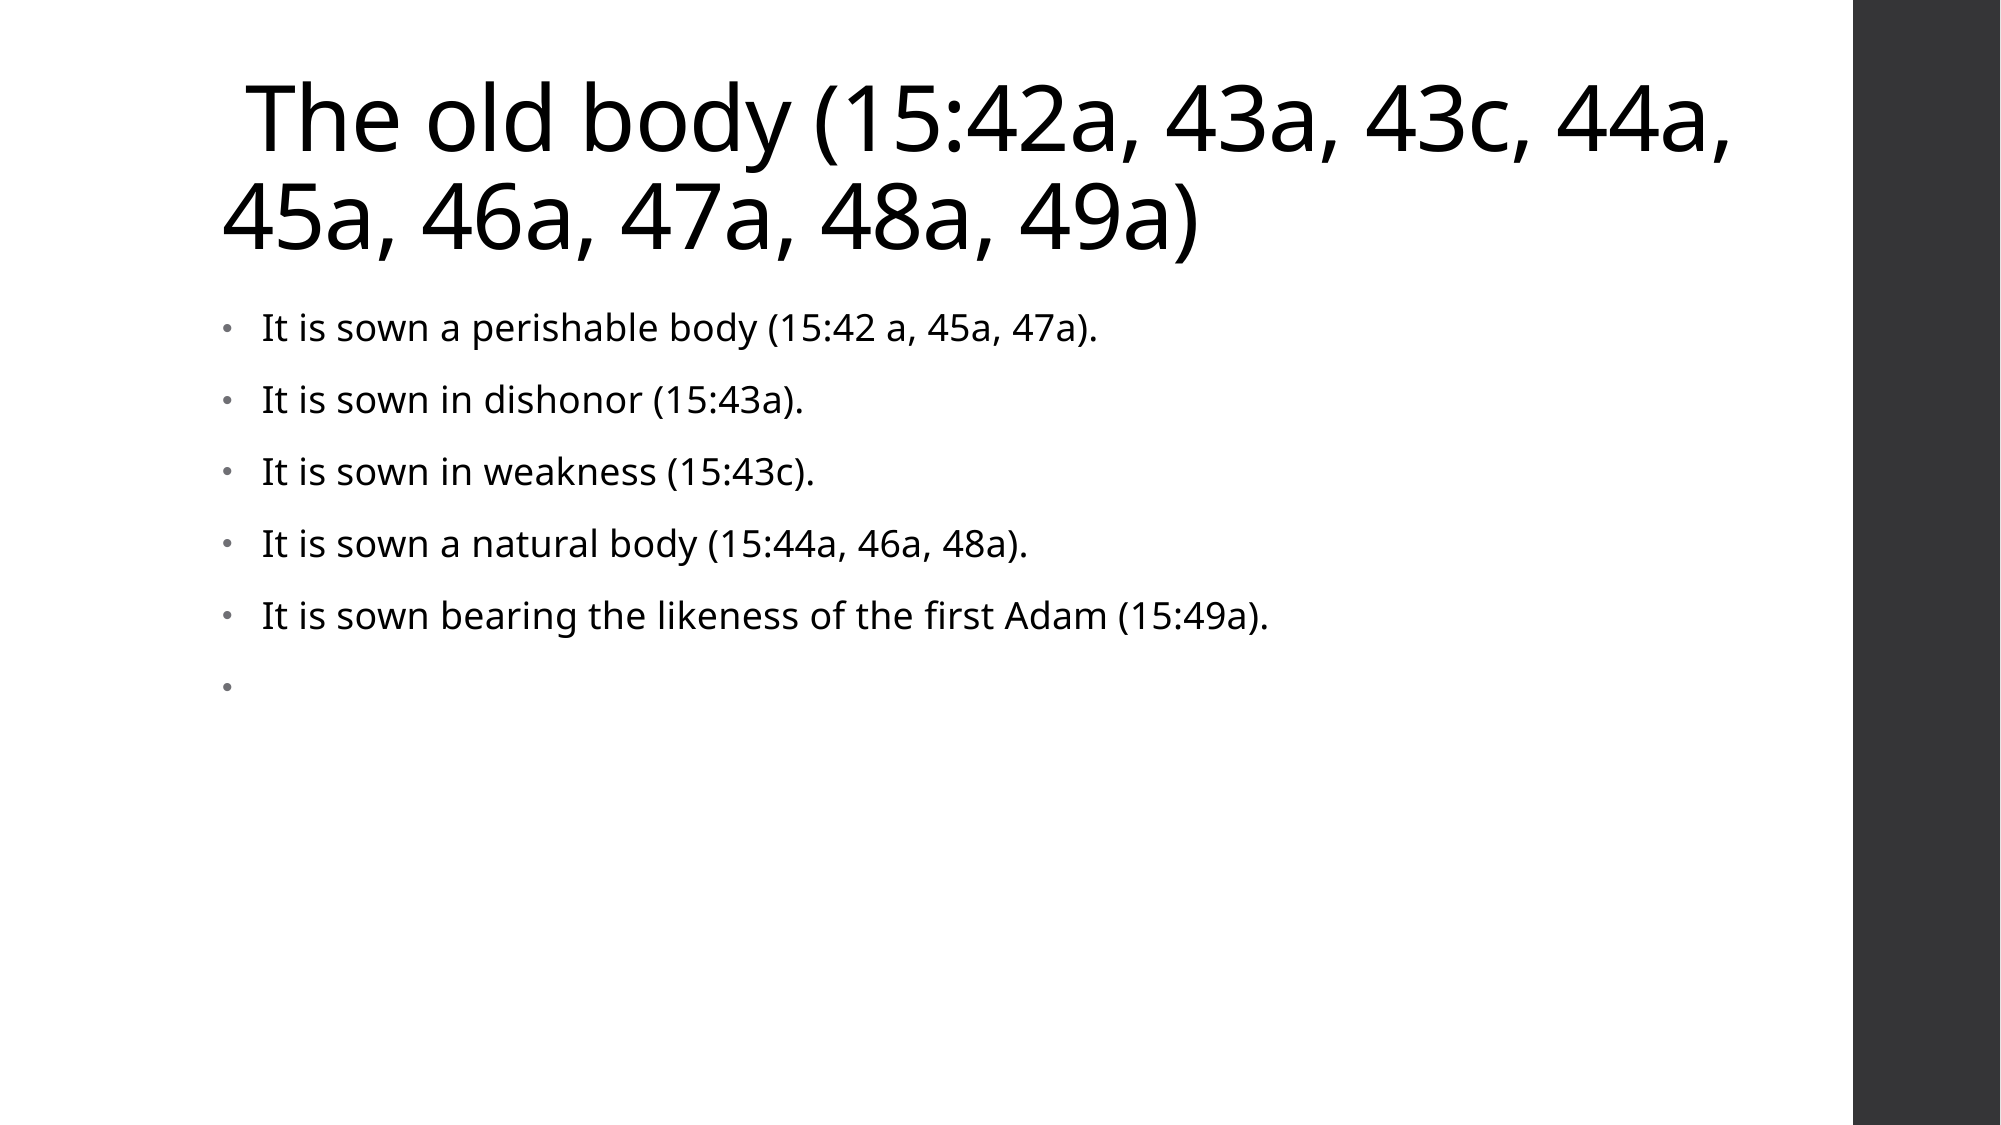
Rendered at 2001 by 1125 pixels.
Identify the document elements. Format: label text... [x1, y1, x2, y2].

list It is sown a perishable body (15:42 a, 45a, 47a). It is sown in dishonor (15:43a). It is sown in weakness (15:43c). It is sown a natural body (15:44a, 46a, 48a). It is sown bearing the likeness of the first Adam (15:49a). [206, 299, 1617, 1014]
title The old body (15:42a, 43a, 43c, 44a, 45a, 46a, 47a, 48a, 49a) [206, 60, 1797, 278]
